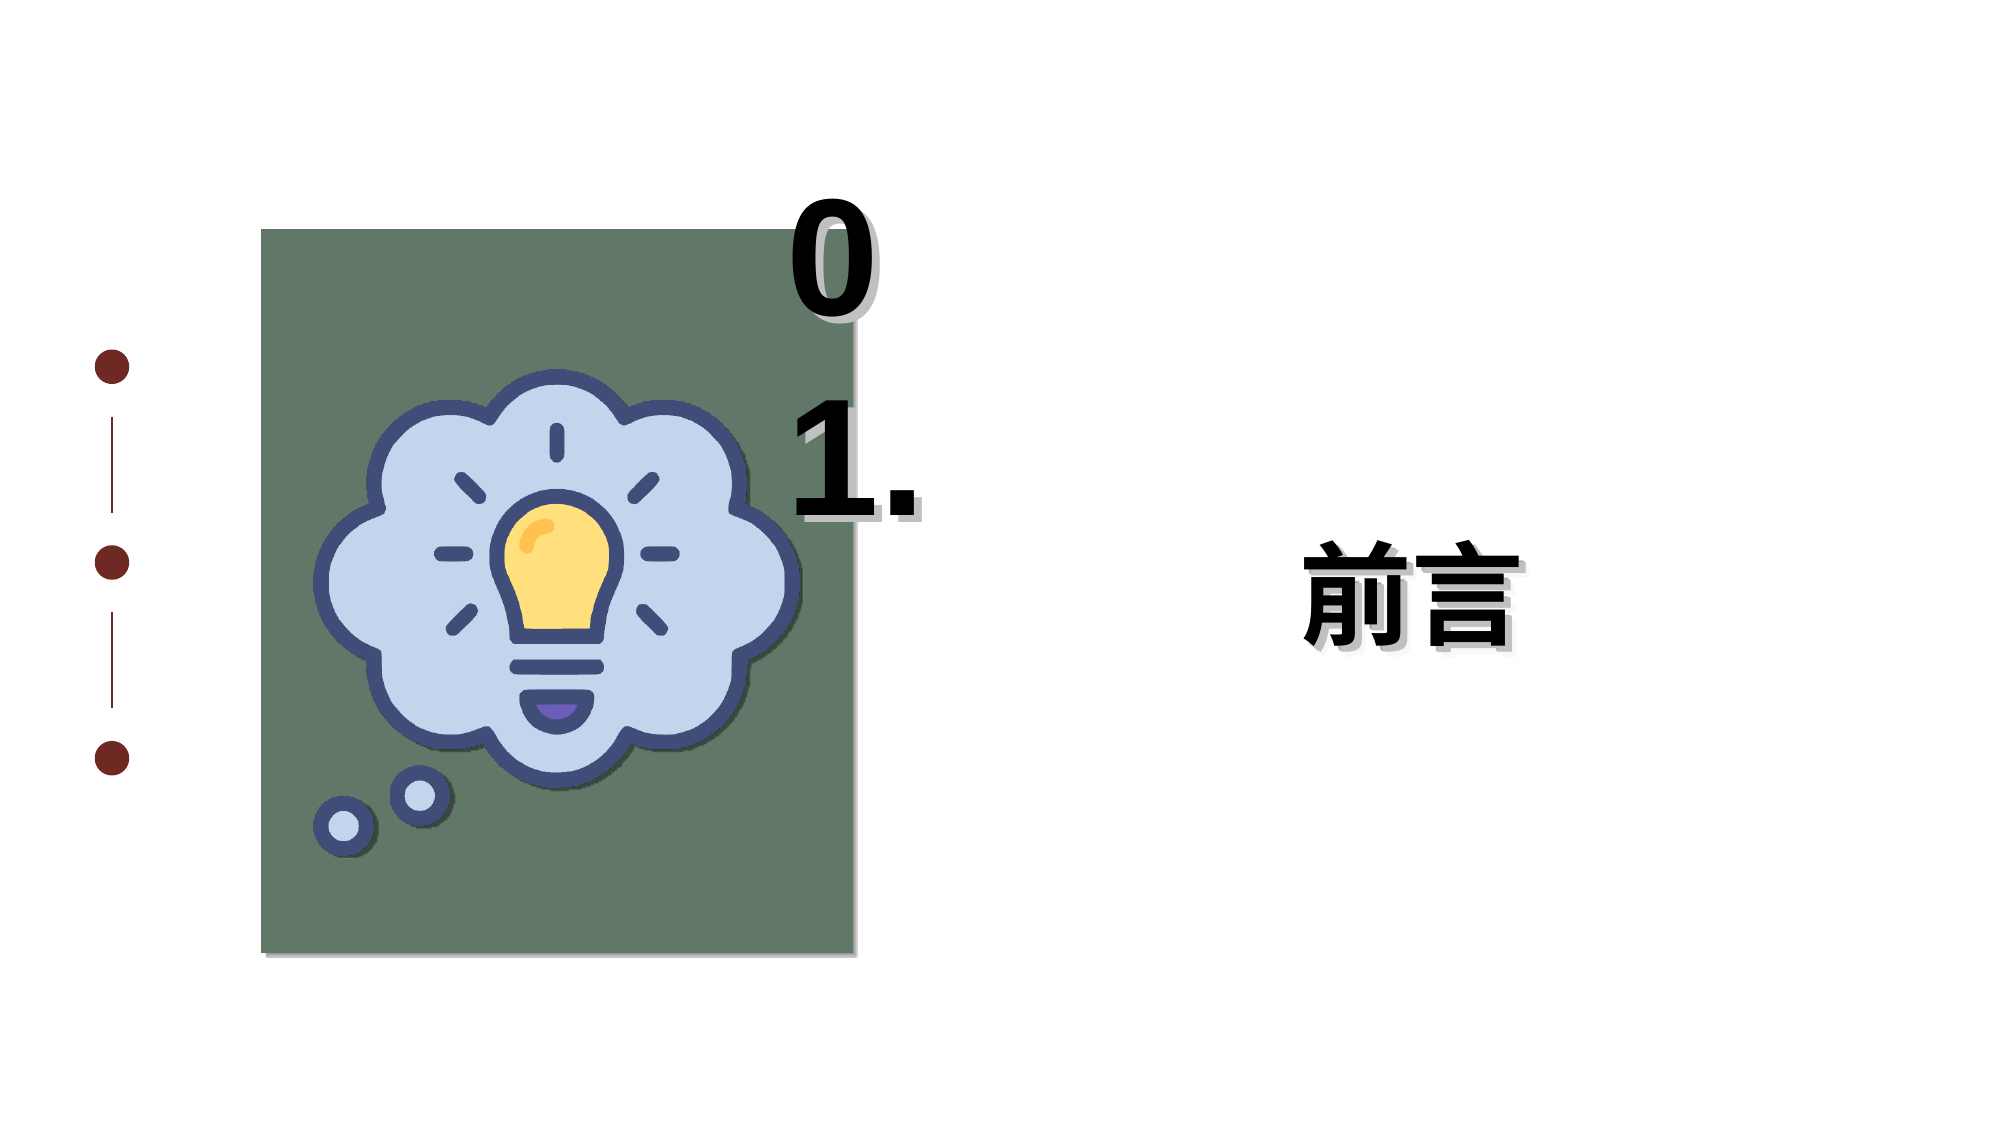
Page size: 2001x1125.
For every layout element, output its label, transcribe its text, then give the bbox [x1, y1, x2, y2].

picture [313, 369, 800, 856]
text_box [262, 230, 852, 952]
text_box 01. [771, 141, 984, 561]
text_box 前言 [1099, 516, 1725, 668]
text_box [95, 350, 129, 383]
text_box [95, 742, 129, 775]
text_box [95, 546, 129, 579]
